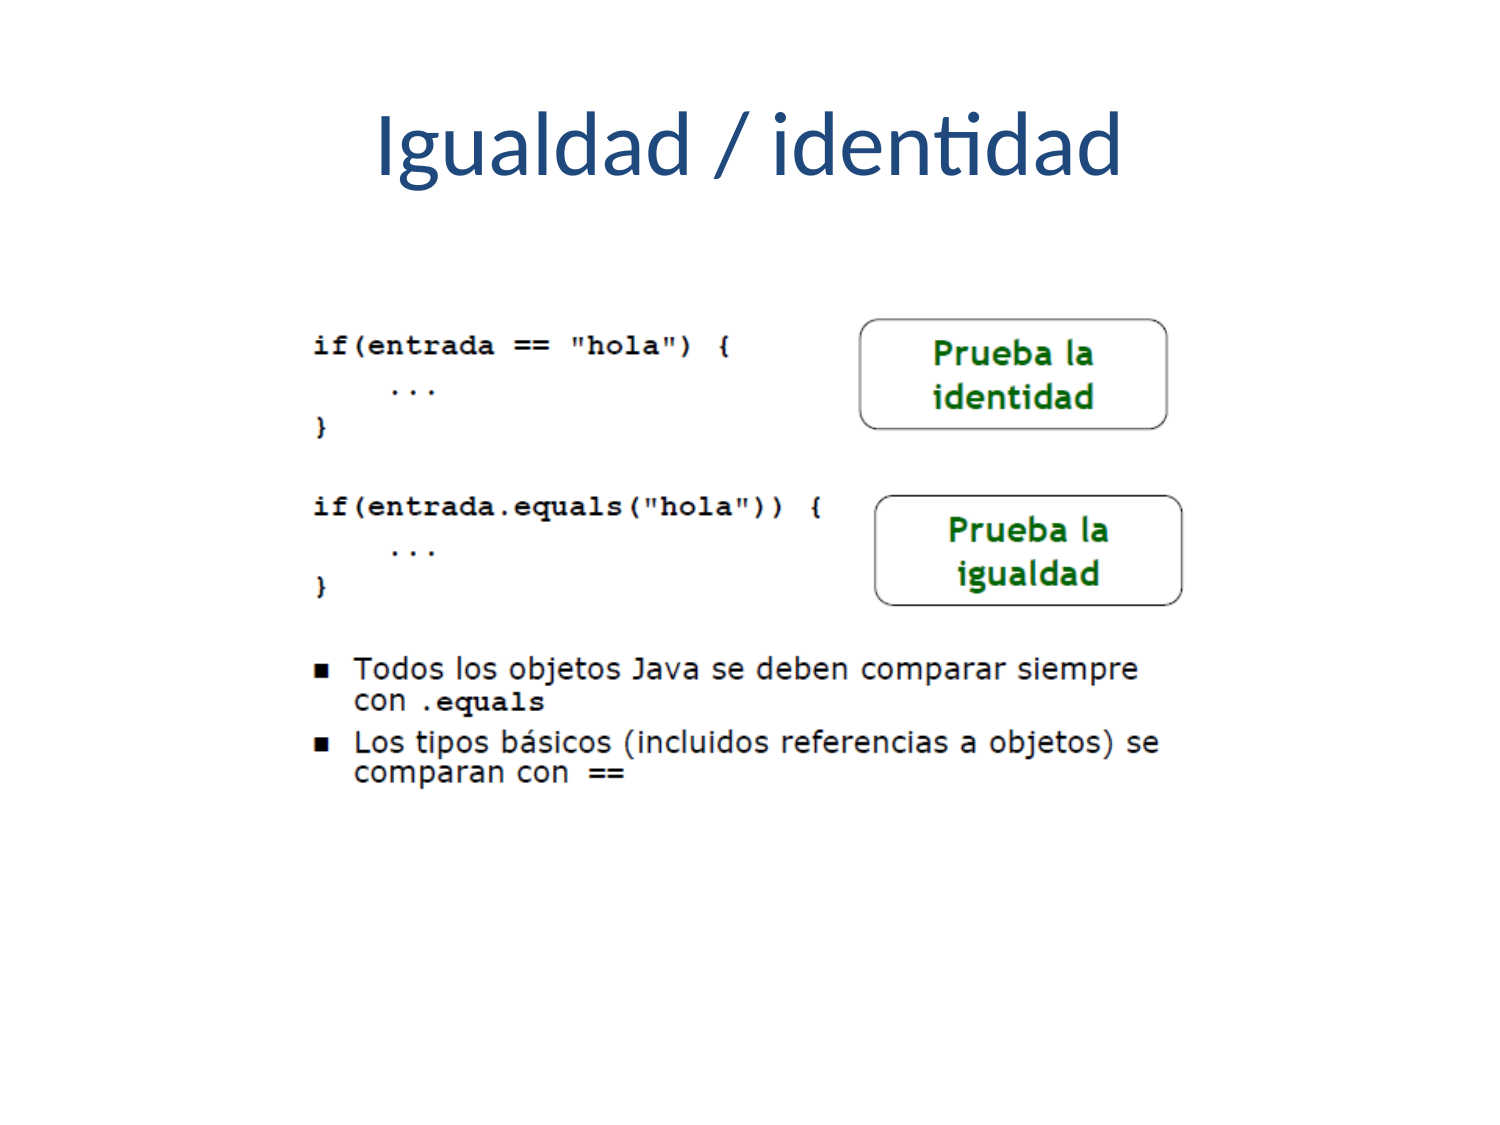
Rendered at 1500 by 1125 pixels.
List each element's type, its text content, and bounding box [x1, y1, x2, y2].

title Igualdad / identidad [75, 45, 1426, 233]
picture [272, 303, 1228, 822]
